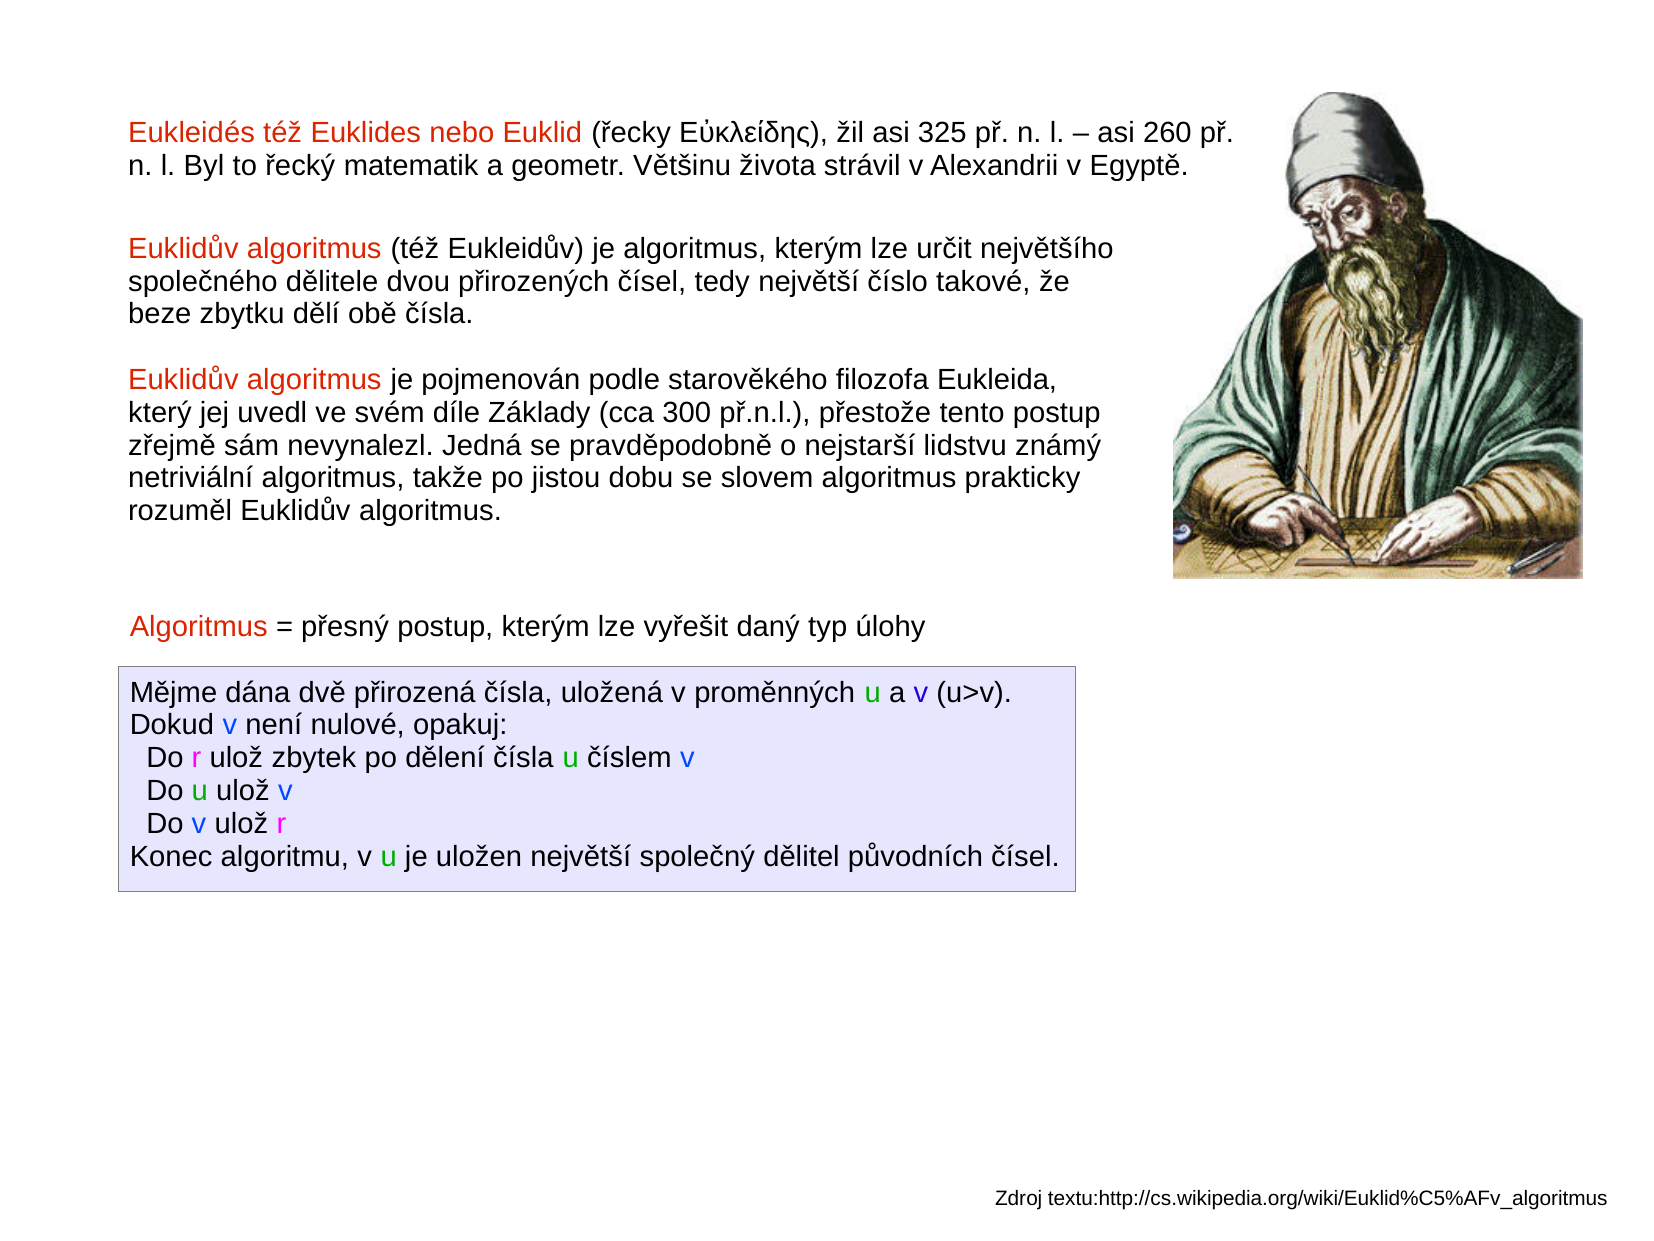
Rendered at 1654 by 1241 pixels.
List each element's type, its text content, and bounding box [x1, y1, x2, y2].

text_box Algoritmus = přesný postup, kterým lze vyřešit daný typ úlohy Mějme dána dvě přirozená čísla, uložená v proměnných u a v (u>v). Dokud v není nulové, opakuj: Do r ulož zbytek po dělení čísla u číslem v Do u ulož v Do v ulož r Konec algoritmu, v u je uložen největší společný dělitel původních čísel. [114, 602, 1178, 913]
picture [1173, 92, 1583, 579]
text_box Eukleidés též Euklides nebo Euklid (řecky Εὐκλείδης), žil asi 325 př. n. l. – asi 260 př. n. l. Byl to řecký matematik a geometr. Většinu života strávil v Alexandrii v Egyptě. [113, 108, 1260, 189]
text_box Zdroj textu:http://cs.wikipedia.org/wiki/Euklid%C5%AFv_algoritmus [980, 1178, 1630, 1217]
text_box Euklidův algoritmus (též Eukleidův) je algoritmus, kterým lze určit největšího společného dělitele dvou přirozených čísel, tedy největší číslo takové, že beze zbytku dělí obě čísla. Euklidův algoritmus je pojmenován podle starověkého filozofa Eukleida, který jej uvedl ve svém díle Základy (cca 300 př.n.l.), přestože tento postup zřejmě sám nevynalezl. Jedná se pravděpodobně o nejstarší lidstvu známý netriviální algoritmus, takže po jistou dobu se slovem algoritmus prakticky rozuměl Euklidův algoritmus. [113, 224, 1142, 535]
